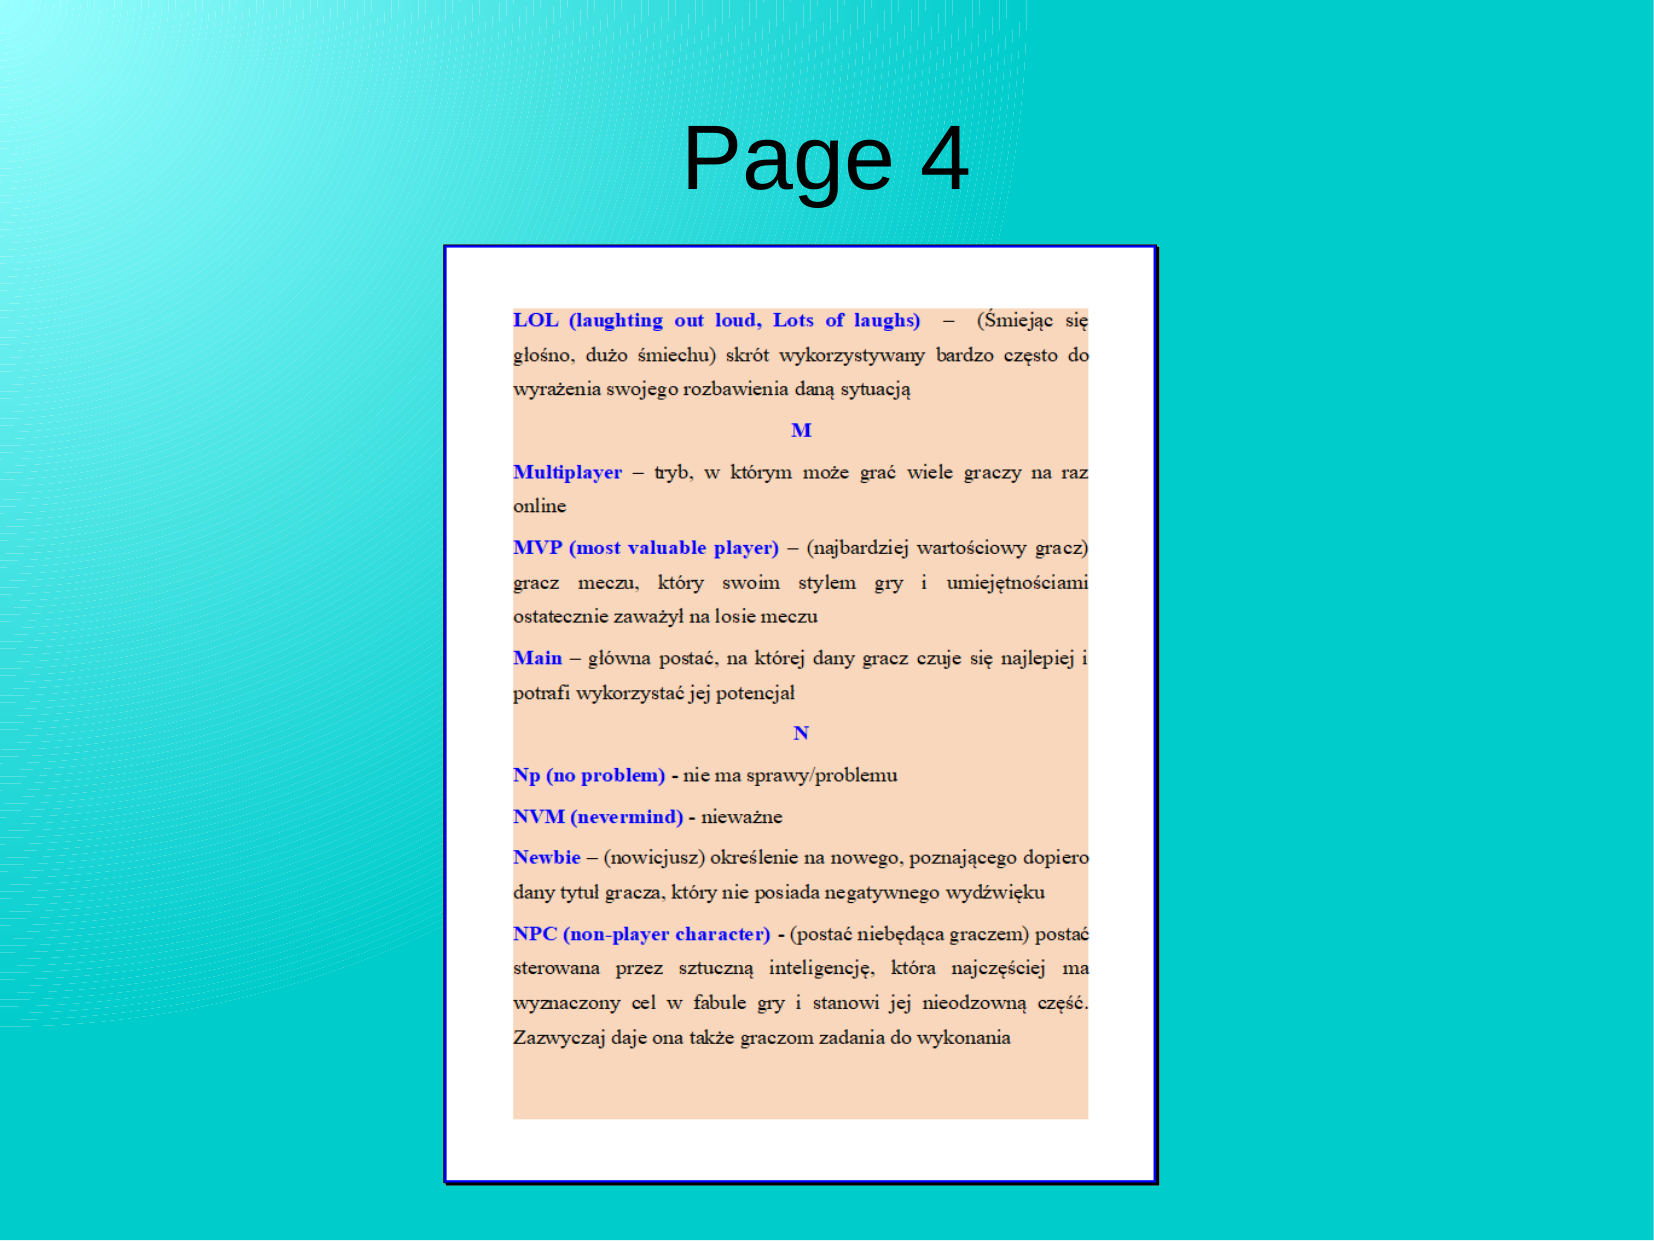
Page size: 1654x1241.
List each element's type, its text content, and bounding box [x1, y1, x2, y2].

picture [425, 224, 1347, 1205]
title Page 4 [82, 49, 1571, 257]
